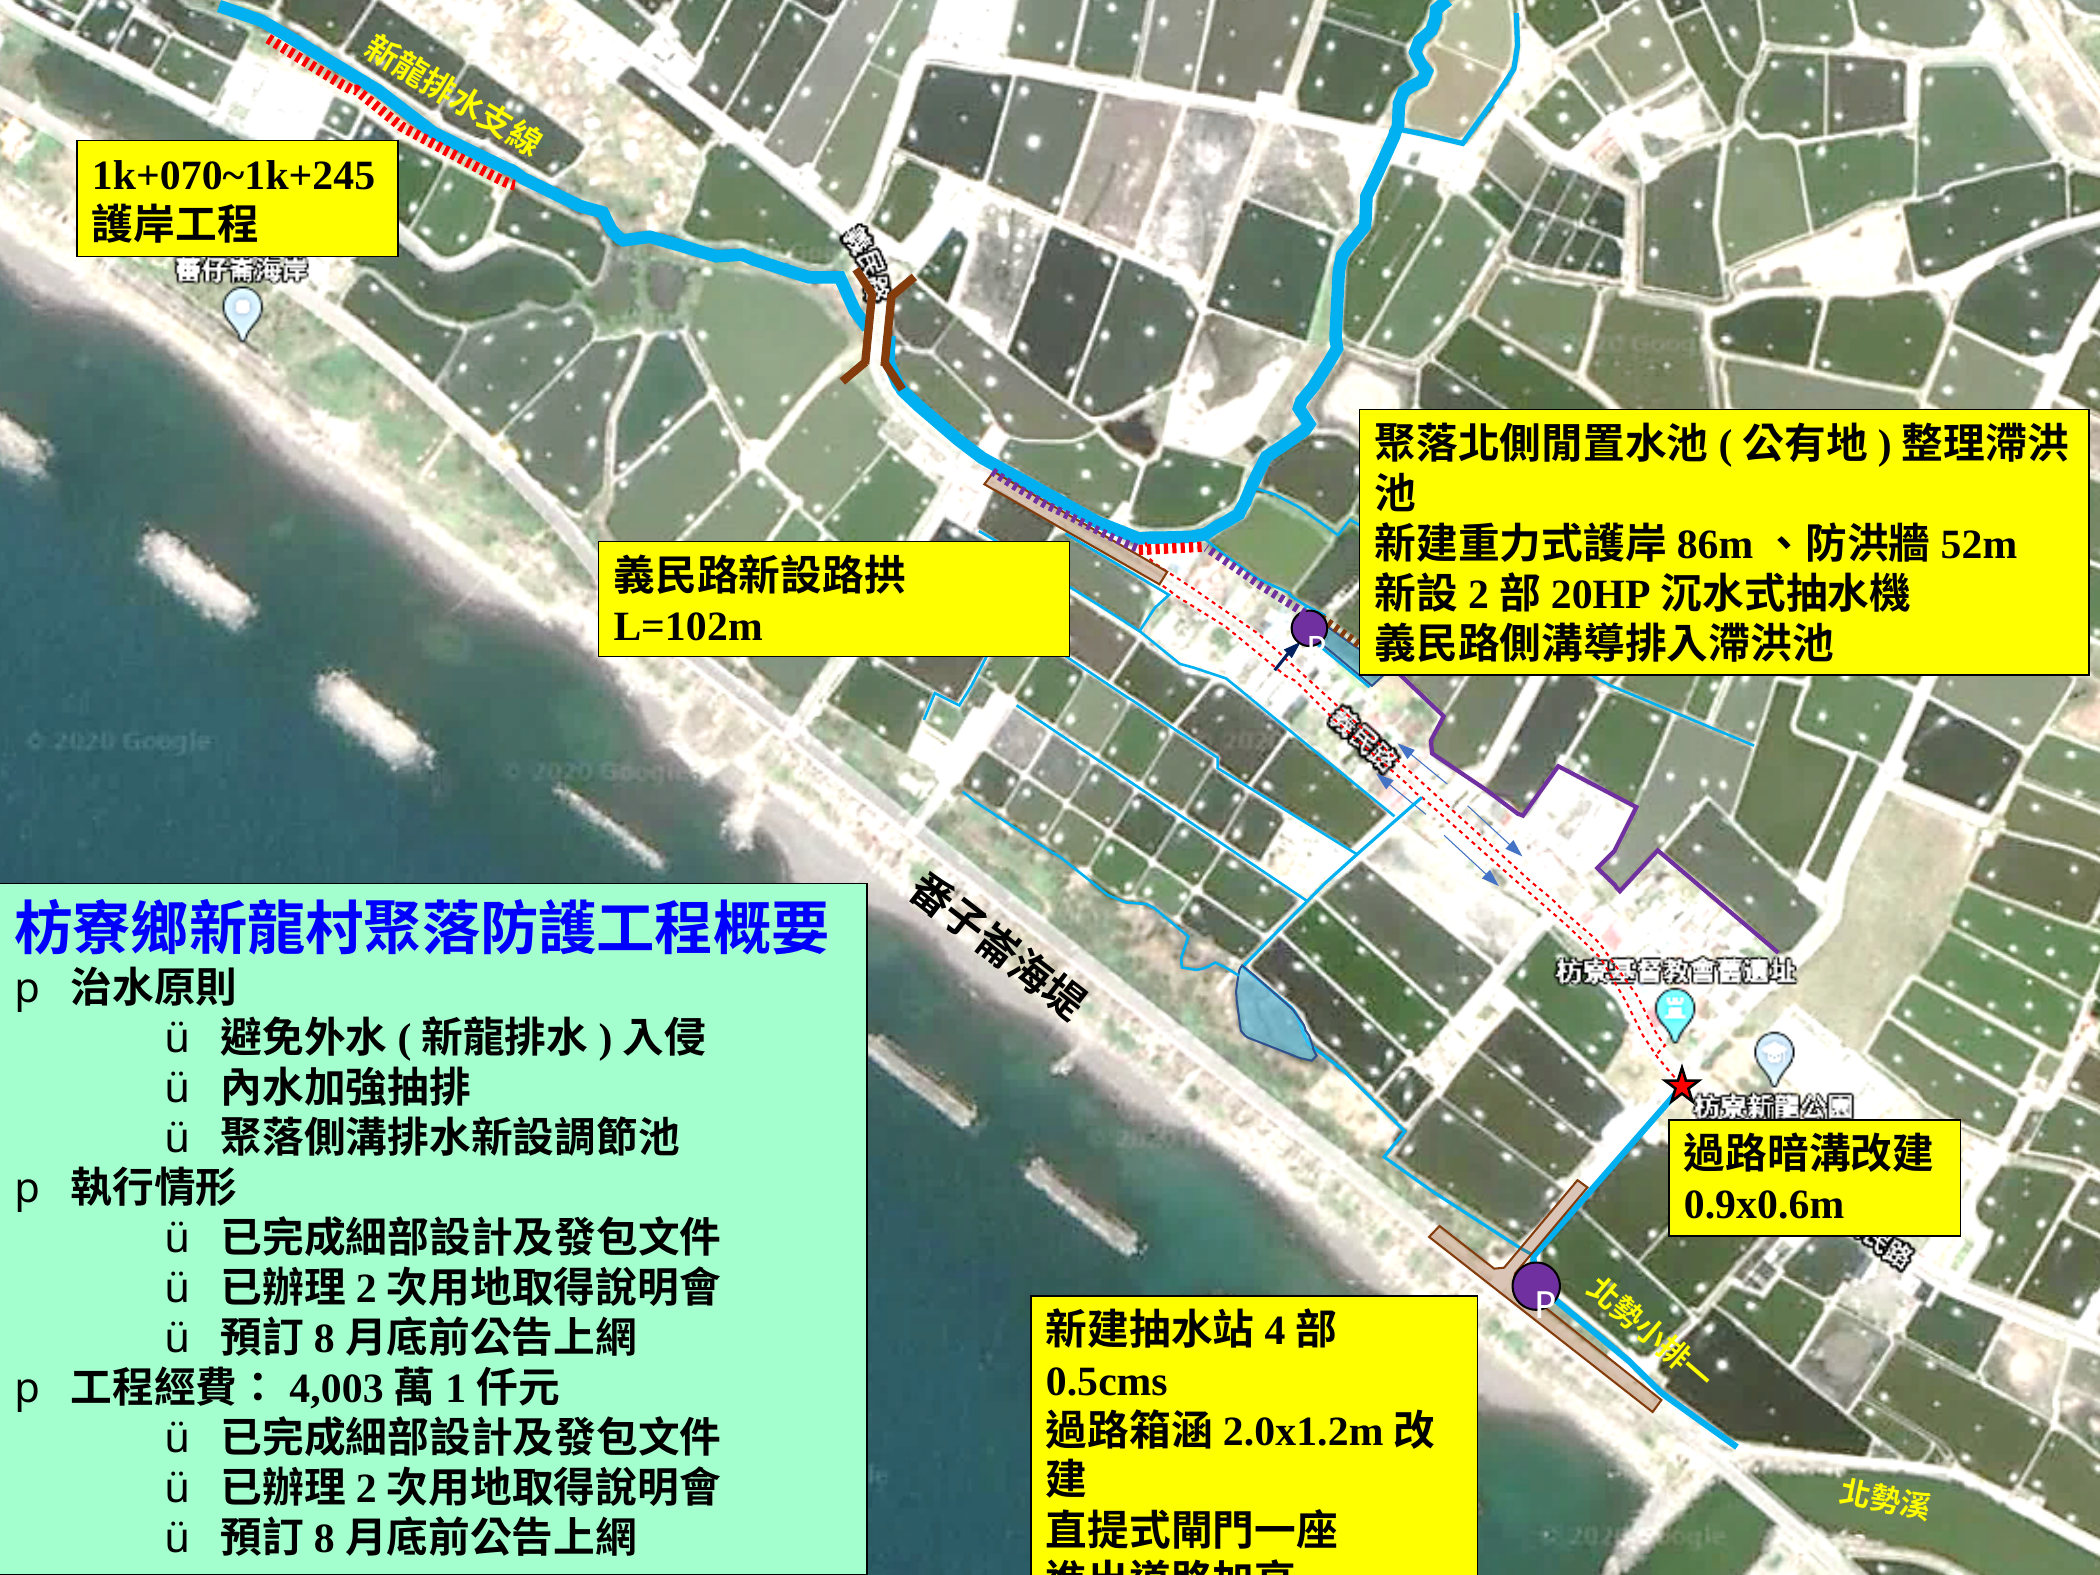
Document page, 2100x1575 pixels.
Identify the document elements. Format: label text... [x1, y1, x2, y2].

text_box 番子崙海堤 [884, 846, 1121, 1051]
picture [388, 88, 508, 161]
text_box [984, 473, 1168, 585]
text_box 義民路新設路拱L=102m [598, 541, 1070, 608]
text_box 新建抽水站4部0.5cms 過路箱涵2.0x1.2m改建 直提式閘門一座 進出道路加高EL+3.5m [1030, 1295, 1478, 1513]
text_box [1665, 1067, 1699, 1102]
text_box 枋寮鄉新龍村聚落防護工程概要 治水原則 避免外水(新龍排水)入侵 內水加強抽排 聚落側溝排水新設調節池 執行情形 已完成細部設計及發包文件 已辦理2次用地取得說明會 預訂8月底前公告上網 工程經費：4,003萬1仟元 已完成細部設計及發包文件 已辦理2次用地取得說明會 預訂8月底前公告上網 [0, 883, 867, 1575]
text_box P [1312, 639, 1321, 646]
picture [0, 0, 2100, 1575]
text_box [1360, 676, 1383, 686]
text_box P [1541, 1294, 1551, 1305]
picture [1070, 590, 1394, 851]
text_box [1324, 628, 1359, 675]
text_box [1429, 1180, 1662, 1413]
picture [1211, 492, 1359, 644]
text_box 北勢小排一 [1565, 1252, 1758, 1430]
text_box P [1512, 1262, 1560, 1310]
text_box 北勢溪 [1817, 1460, 2061, 1575]
text_box 過路暗溝改建 0.9x0.6m [1668, 1119, 1961, 1236]
text_box 1k+070~1k+245 護岸工程 [76, 140, 398, 257]
text_box P [1291, 610, 1328, 646]
text_box [1236, 965, 1317, 1061]
text_box 聚落北側閒置水池(公有地)整理滯洪池 新建重力式護岸86m、防洪牆52m 新設2部20HP沉水式抽水機 義民路側溝導排入滯洪池 [1359, 409, 2090, 627]
picture [1523, 1257, 1530, 1265]
text_box 新龍排水支線 [341, 11, 583, 188]
